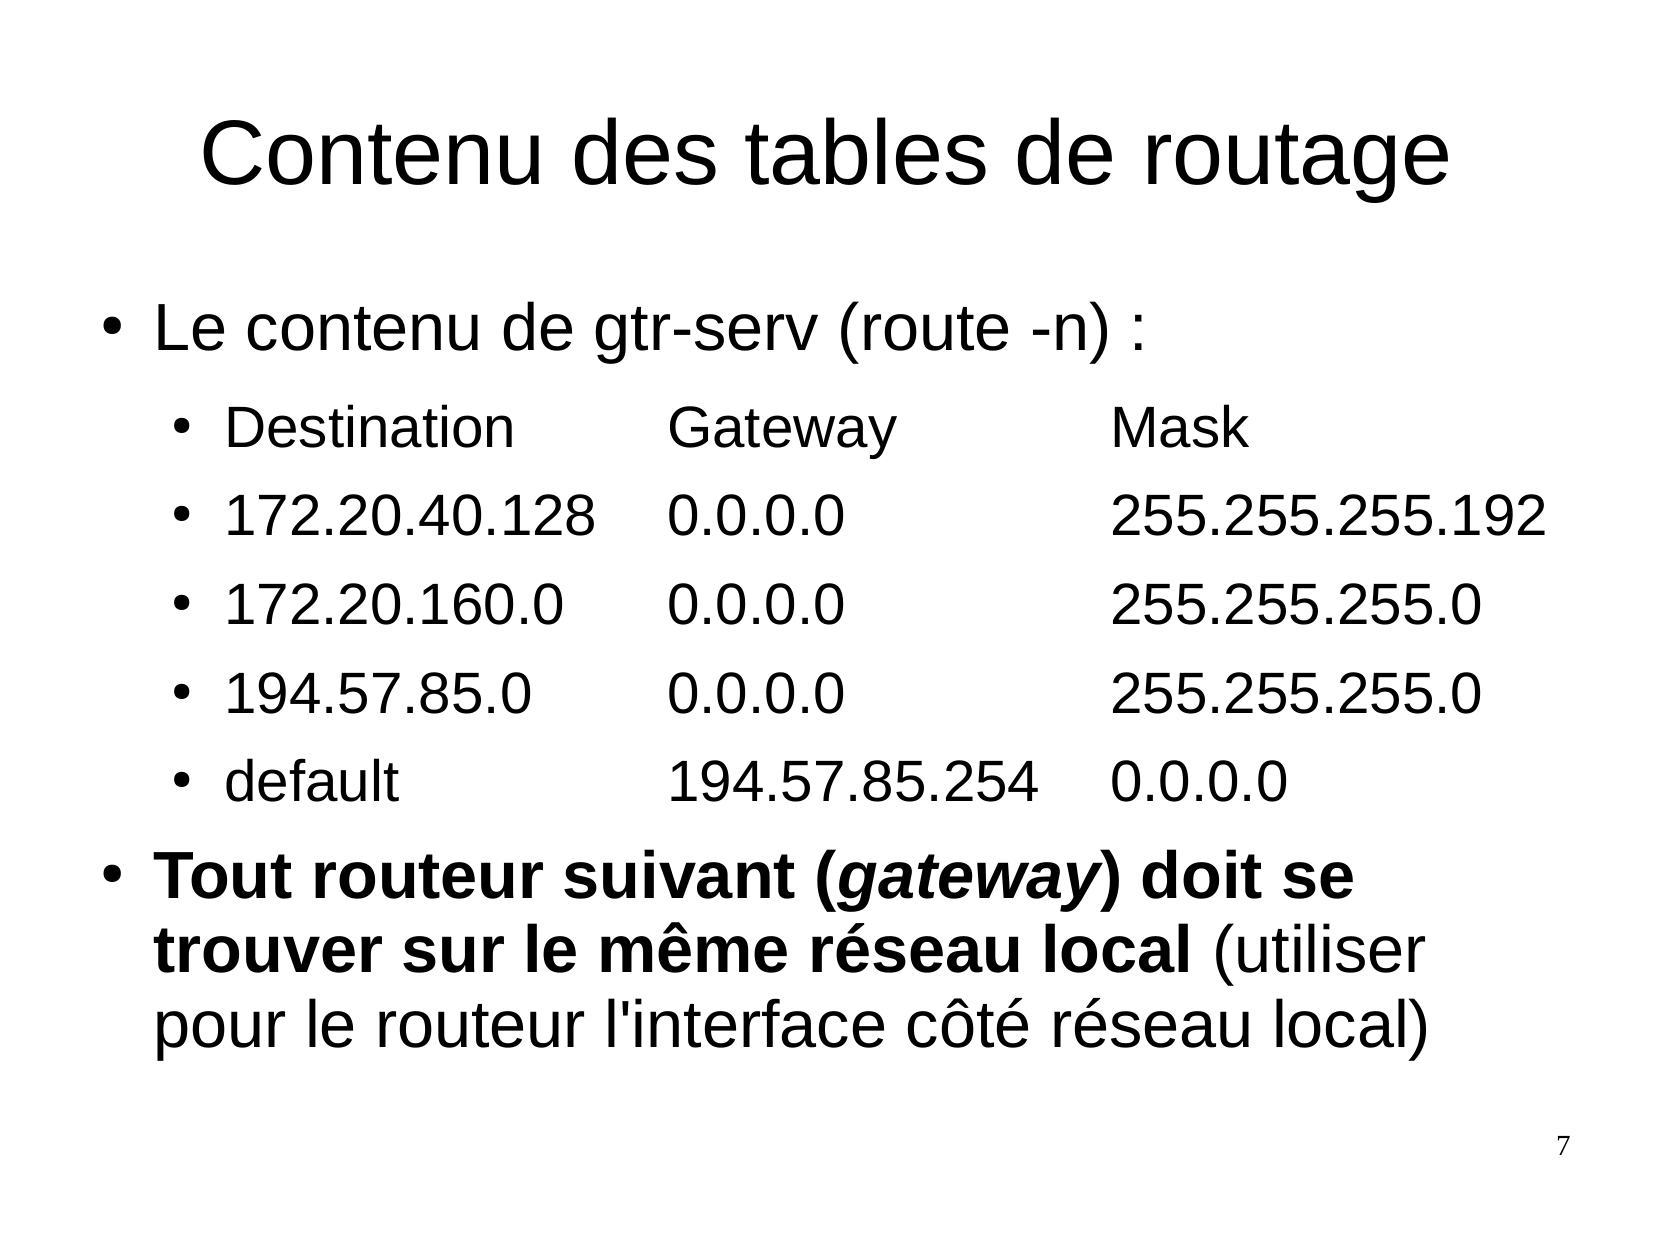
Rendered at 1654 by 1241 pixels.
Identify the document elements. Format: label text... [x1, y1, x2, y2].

list Le contenu de gtr-serv (route -n) : Destination Gateway Mask 172.20.40.128 0.0.0.0 255.255.255.192 172.20.160.0 0.0.0.0 255.255.255.0 194.57.85.0 0.0.0.0 255.255.255.0 default 194.57.85.254 0.0.0.0 Tout routeur suivant (gateway) doit se trouver sur le même réseau local (utiliser pour le routeur l'interface côté réseau local) [82, 290, 1571, 1094]
title Contenu des tables de routage [82, 56, 1571, 250]
